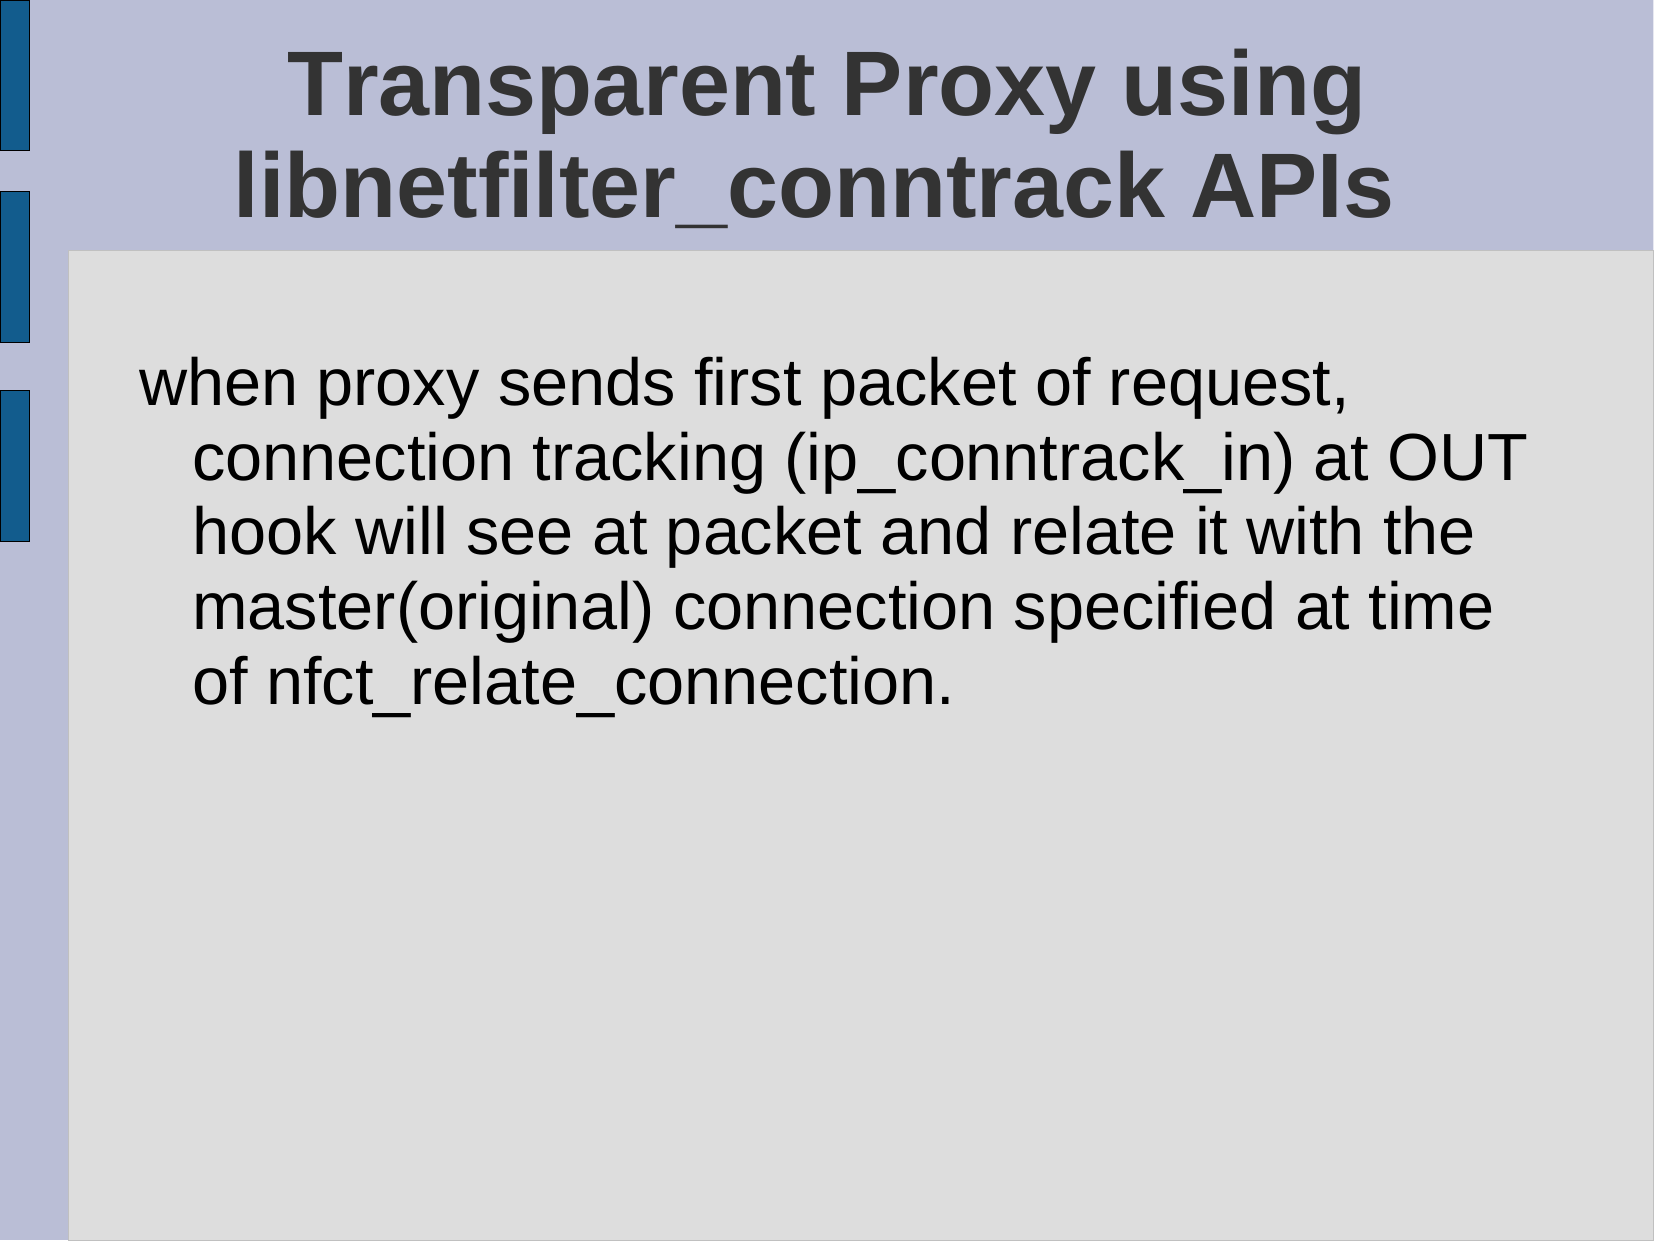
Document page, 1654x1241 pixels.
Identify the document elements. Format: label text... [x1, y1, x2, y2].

list when proxy sends first packet of request, connection tracking (ip_conntrack_in) at OUT hook will see at packet and relate it with the master(original) connection specified at time of nfct_relate_connection. [121, 344, 1534, 1127]
title Transparent Proxy using libnetfilter_conntrack APIs [121, 31, 1534, 239]
